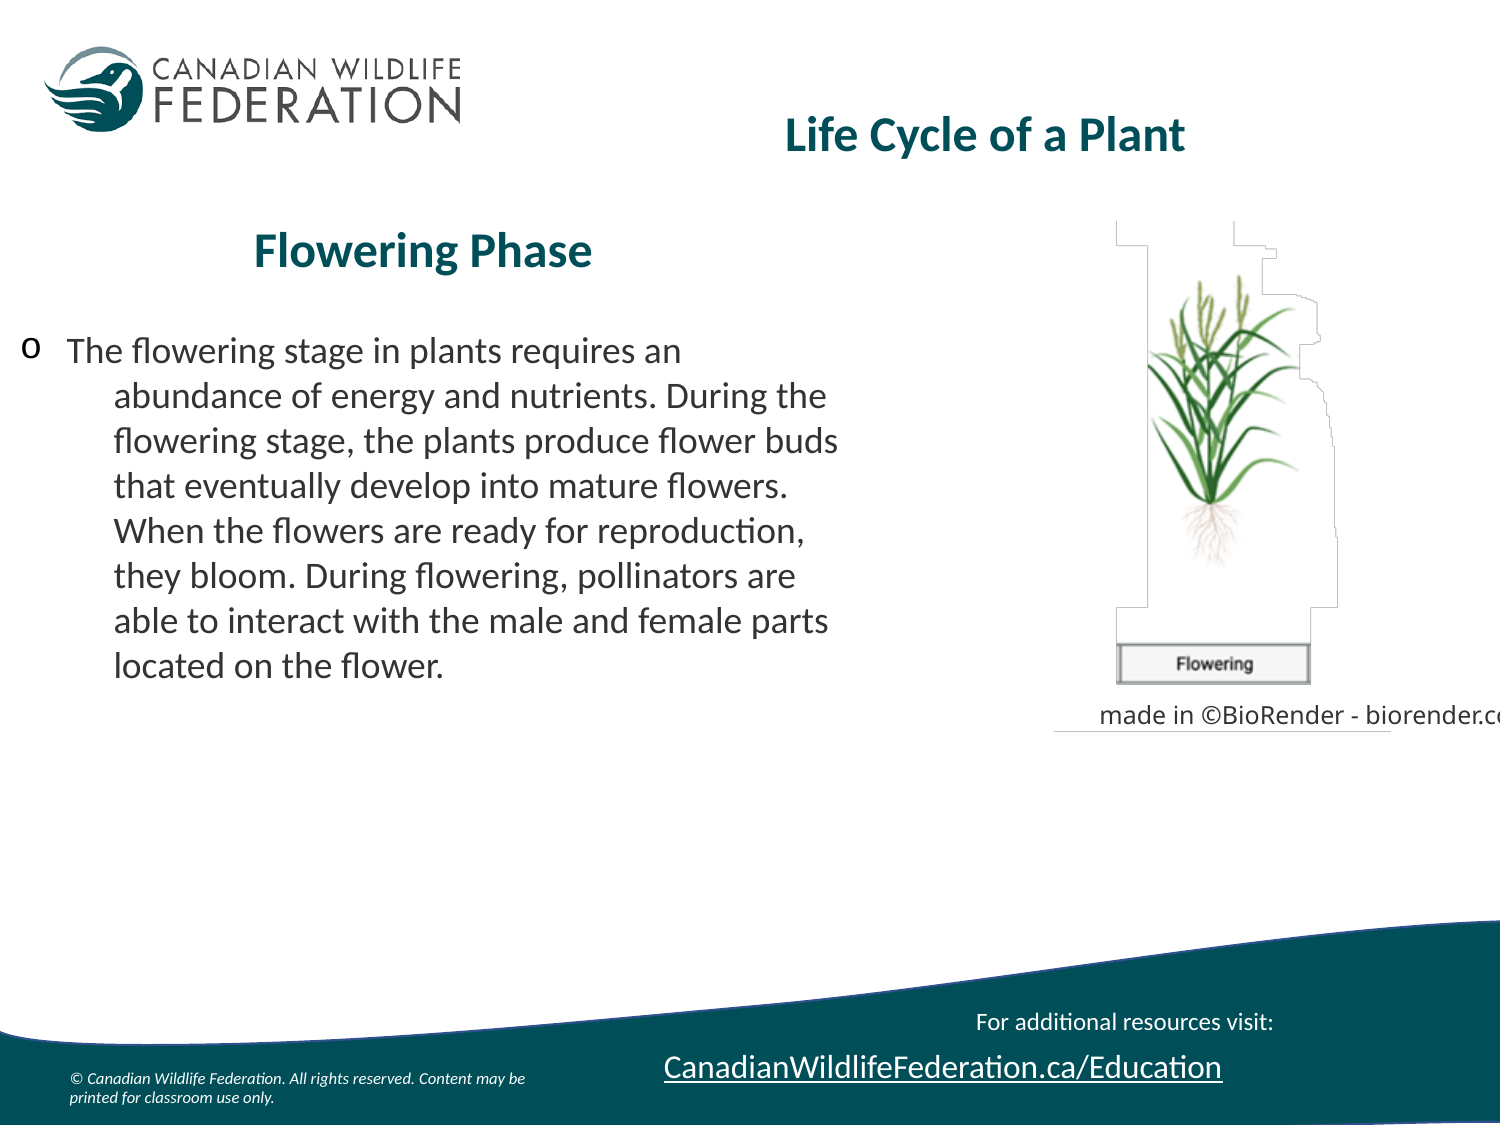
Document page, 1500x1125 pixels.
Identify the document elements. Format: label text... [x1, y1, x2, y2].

picture [44, 46, 460, 132]
picture [1054, 221, 1391, 738]
text_box made in ©BioRender - biorender.com [1391, 691, 1500, 738]
text_box Flowering Phase [53, 210, 794, 286]
text_box © Canadian Wildlife Federation. All rights reserved. Content may be printed for classroom use only. [54, 1059, 562, 1116]
text_box CanadianWildlifeFederation.ca/Education [648, 1037, 1438, 1094]
text_box The flowering stage in plants requires an abundance of energy and nutrients. During the flowering stage, the plants produce flower buds that eventually develop into mature flowers. When the flowers are ready for reproduction, they bloom. During flowering, pollinators are able to interact with the male and female parts located on the flower. [4, 318, 864, 698]
text_box For additional resources visit: [961, 998, 1438, 1044]
text_box [0, 921, 1500, 1125]
text_box Life Cycle of a Plant [615, 93, 1356, 170]
